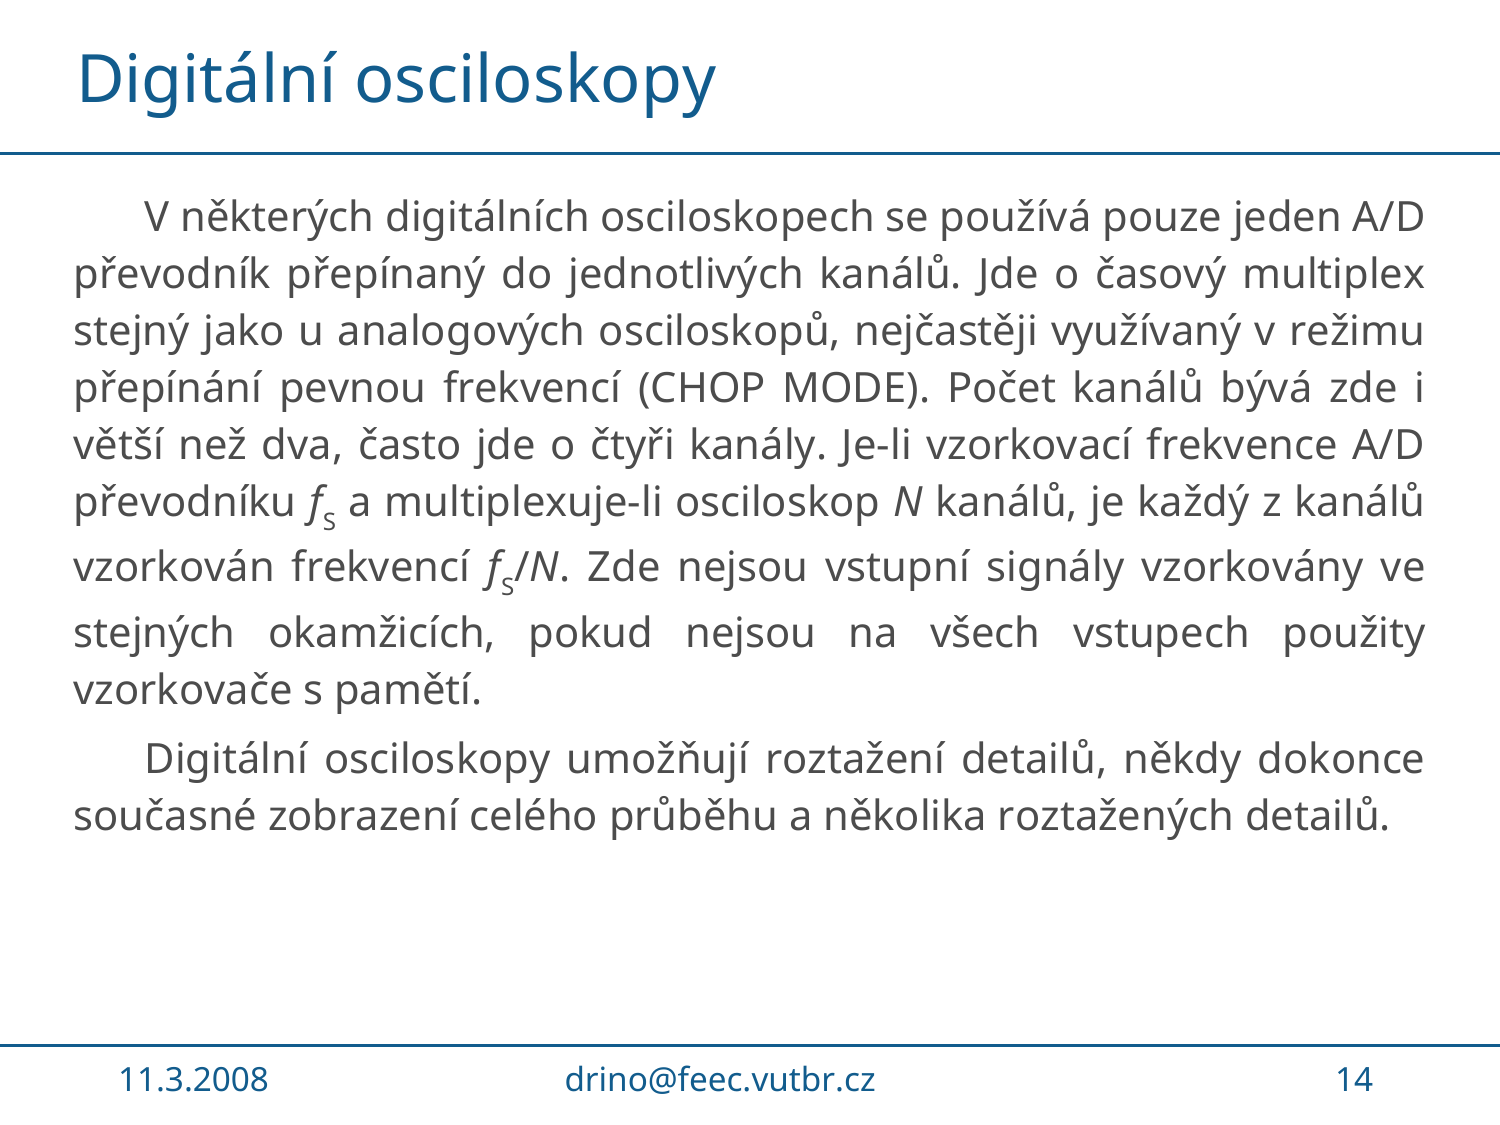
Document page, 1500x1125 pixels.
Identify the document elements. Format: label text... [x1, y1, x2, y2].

title Digitální osciloskopy [0, 0, 1500, 152]
text_box 10 [1075, 1049, 1388, 1125]
text_box V některých digitálních osciloskopech se používá pouze jeden A/D převodník přepínaný do jednotlivých kanálů. Jde o časový multiplex stejný jako u analogových osciloskopů, nejčastěji využívaný v režimu přepínání pevnou frekvencí (CHOP MODE). Počet kanálů bývá zde i větší než dva, často jde o čtyři kanály. Je-li vzorkovací frekvence A/D převodníku fS a multiplexuje-li osciloskop N kanálů, je každý z kanálů vzorkován frekvencí fS/N. Zde nejsou vstupní signály vzorkovány ve stejných okamžicích, pokud nejsou na všech vstupech použity vzorkovače s pamětí. Digitální osciloskopy umožňují roztažení detailů, někdy dokonce současné zobrazení celého průběhu a několika roztažených detailů. [59, 178, 1442, 851]
text_box drino@feec.vutbr.cz [454, 1049, 987, 1125]
text_box 11.3.2008 [103, 1049, 432, 1125]
